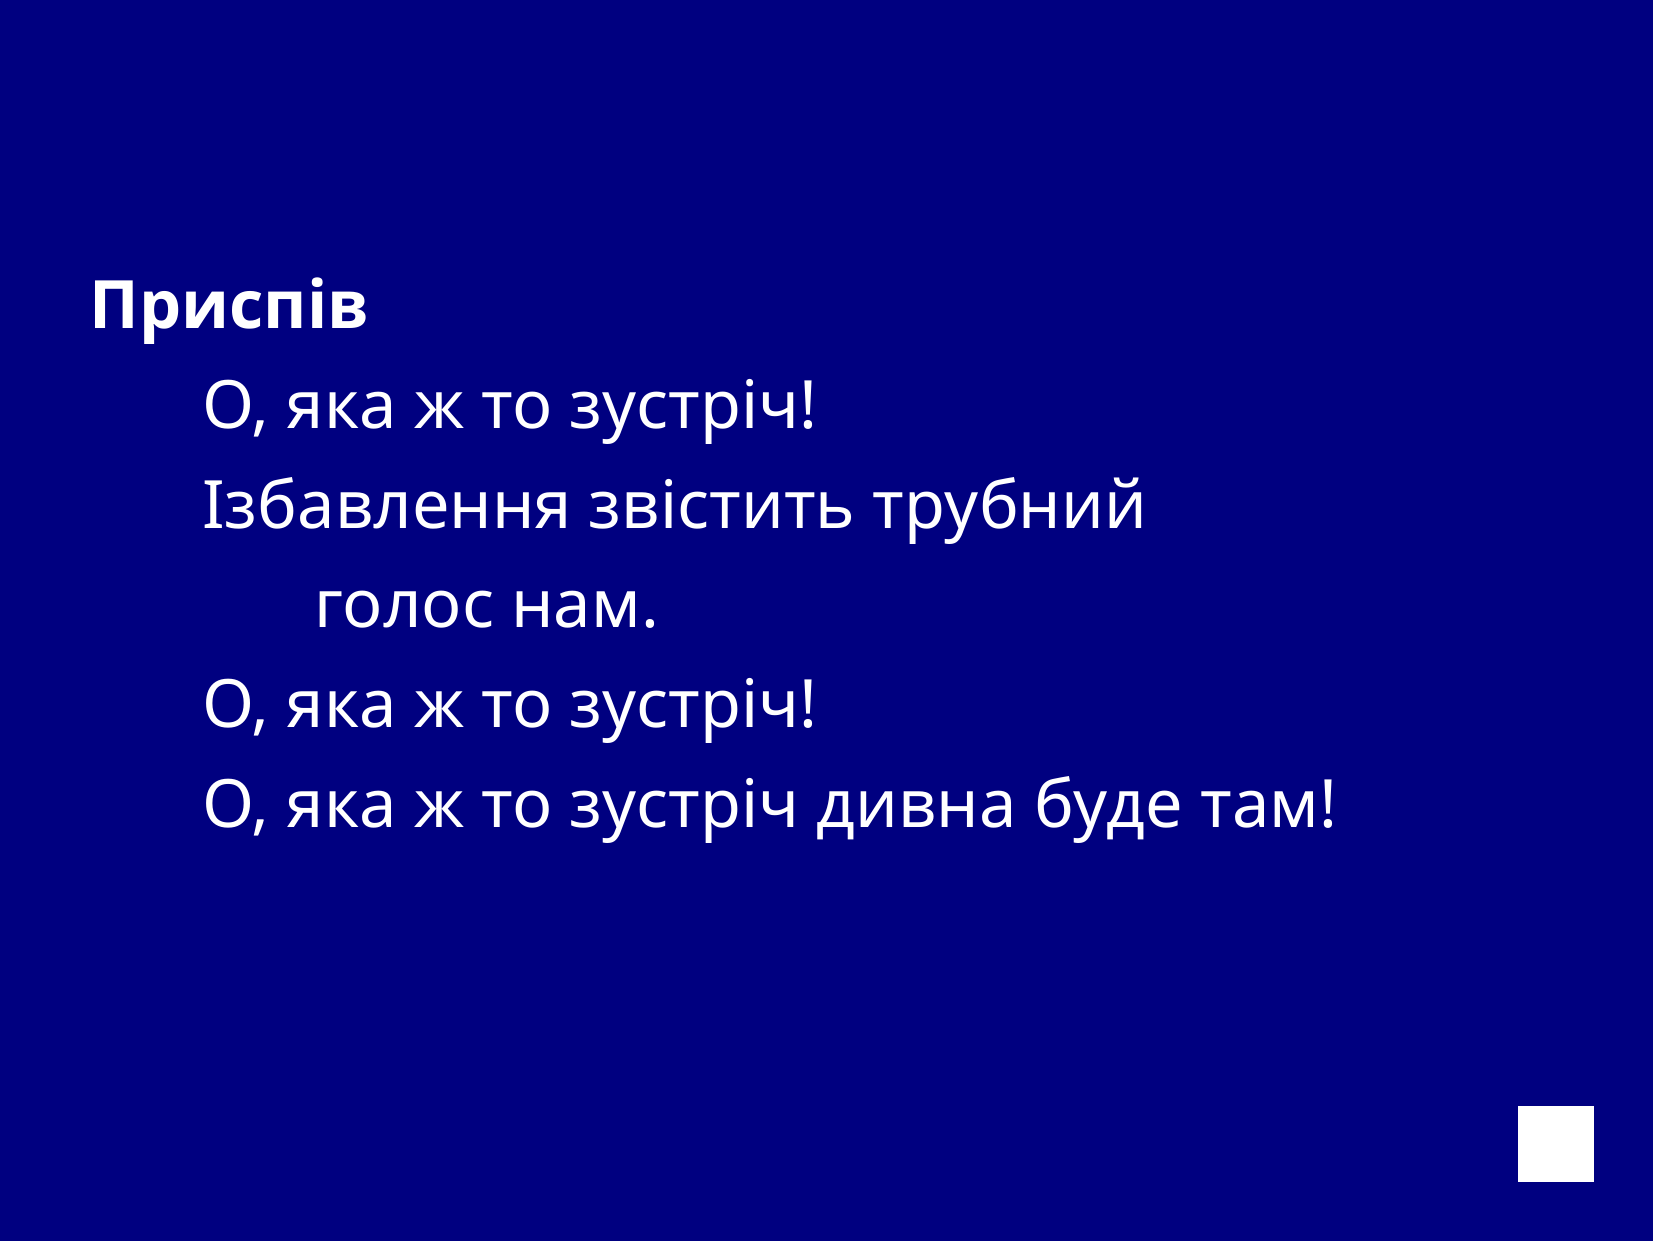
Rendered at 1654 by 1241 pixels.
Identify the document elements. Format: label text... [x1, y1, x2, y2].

text_box [1518, 1106, 1594, 1182]
text_box Приспів О, яка ж то зустріч! Ізбавлення звістить трубний голос нам. О, яка ж то зустріч! О, яка ж то зустріч дивна буде там! [75, 150, 1576, 1163]
